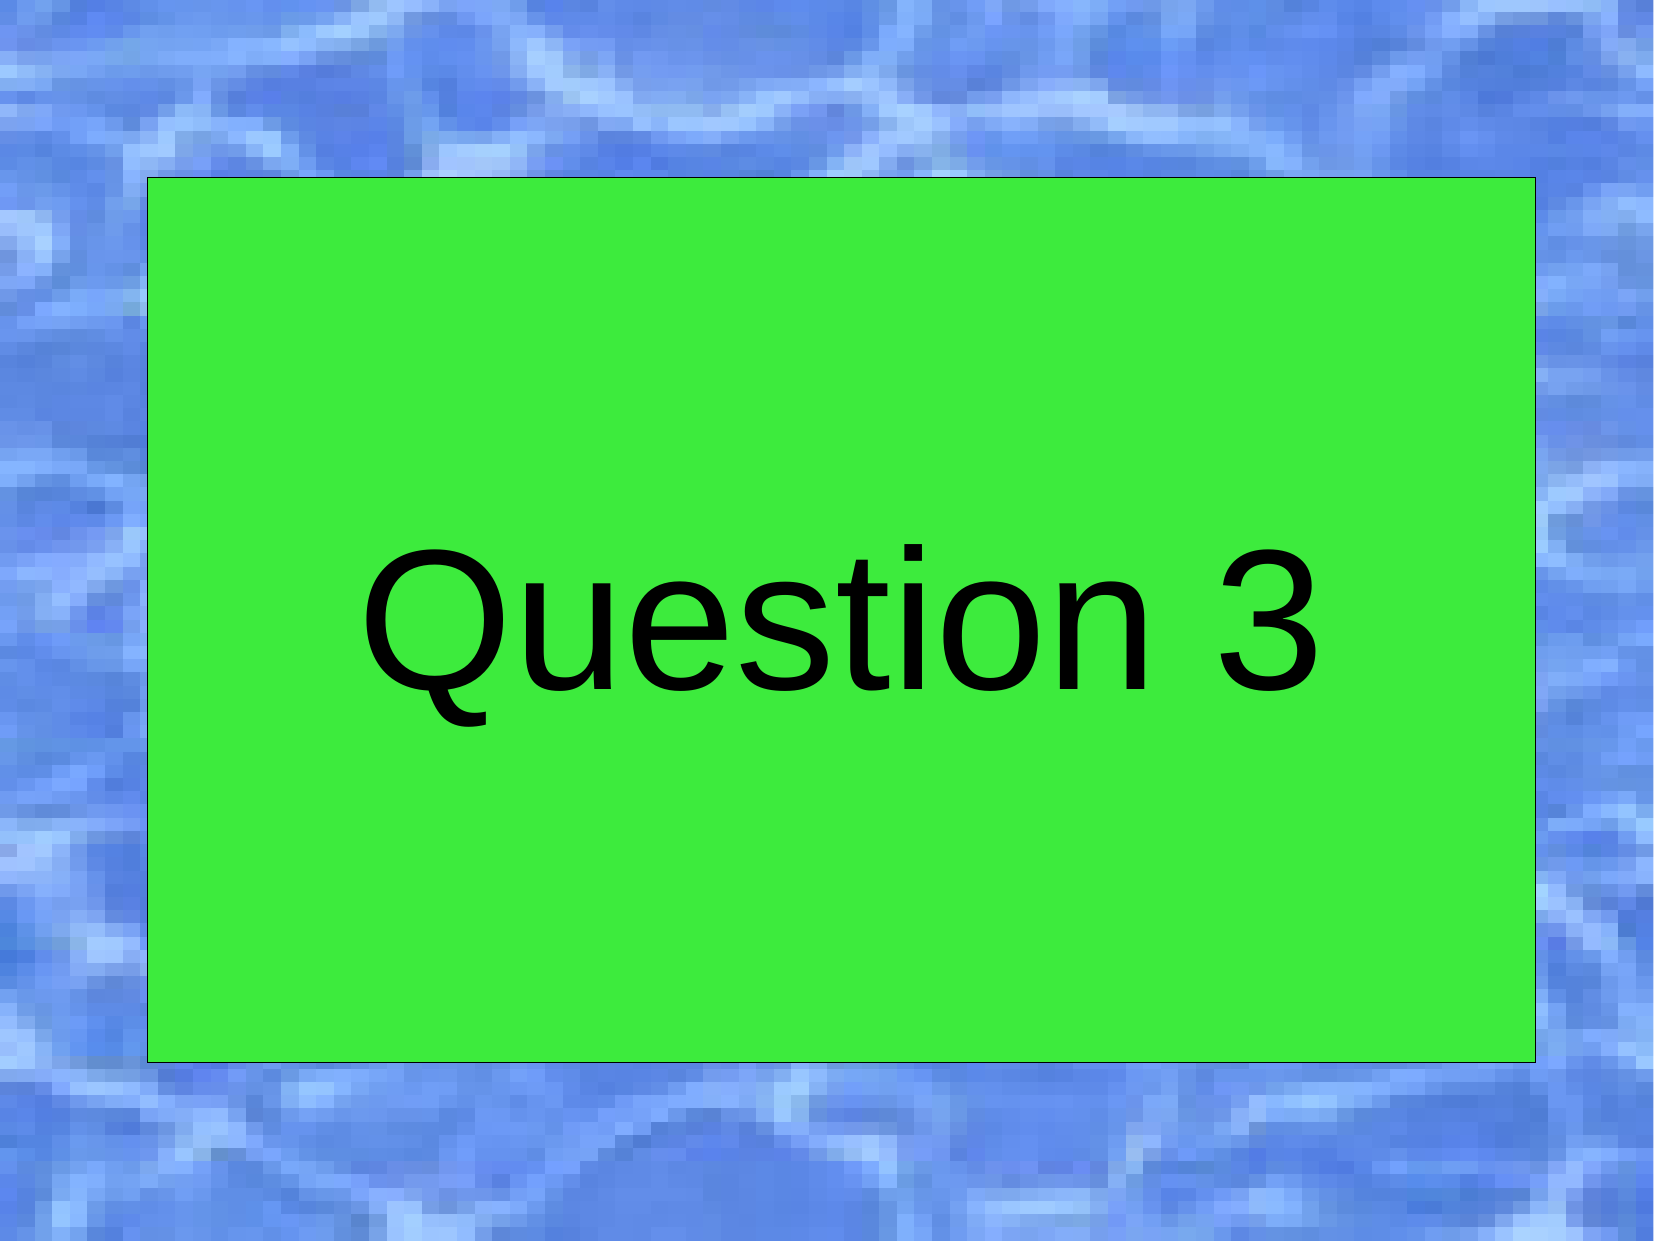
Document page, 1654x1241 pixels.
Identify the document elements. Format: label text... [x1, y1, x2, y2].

text_box Question 3 [147, 177, 1536, 1063]
picture [0, 0, 1654, 1241]
